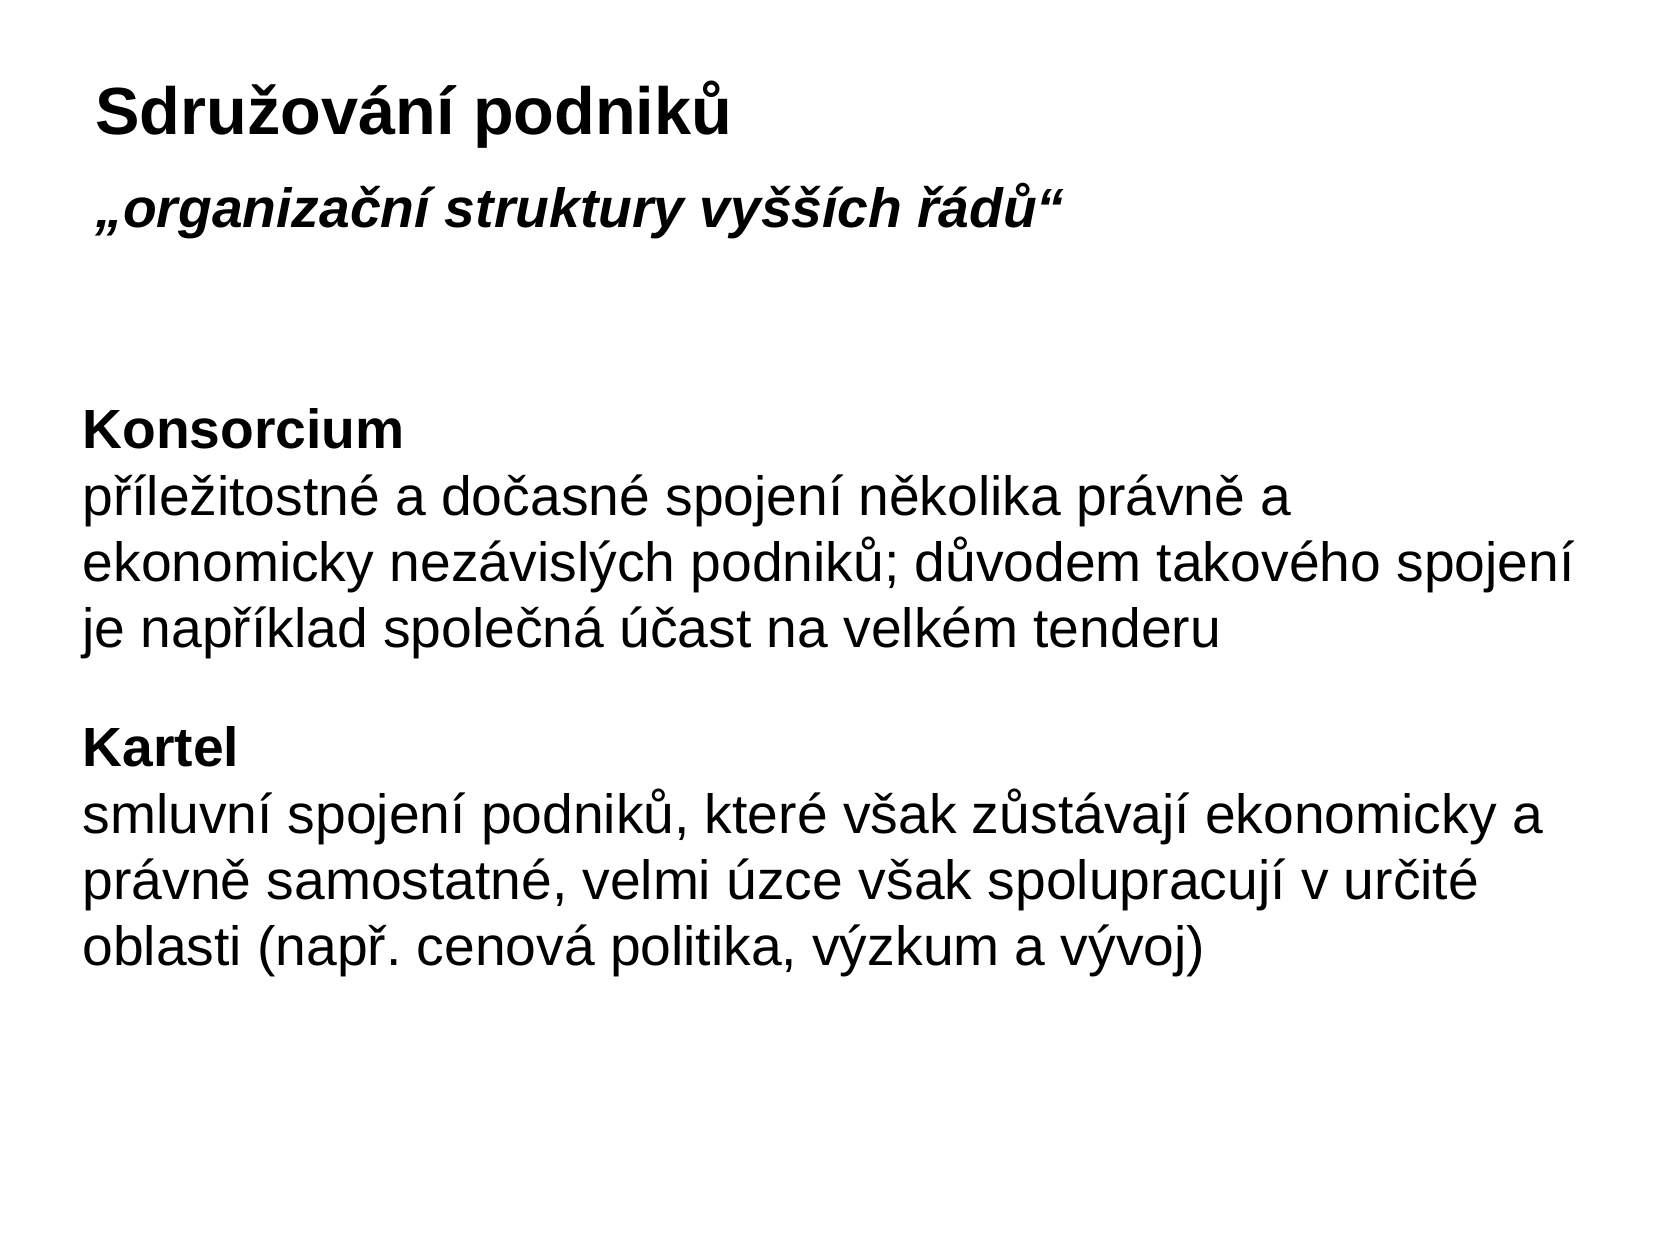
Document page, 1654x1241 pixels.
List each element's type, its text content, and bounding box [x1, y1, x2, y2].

text_box Konsorcium příležitostné a dočasné spojení několika právně a ekonomicky nezávislých podniků; důvodem takového spojení je například společná účast na velkém tenderu [32, 385, 1596, 667]
text_box Sdružování podniků [45, 60, 748, 156]
text_box „organizační struktury vyšších řádů“ [45, 164, 1556, 246]
text_box Kartel smluvní spojení podniků, které však zůstávají ekonomicky a právně samostatné, velmi úzce však spolupracují v určité oblasti (např. cenová politika, výzkum a vývoj) [32, 703, 1608, 985]
